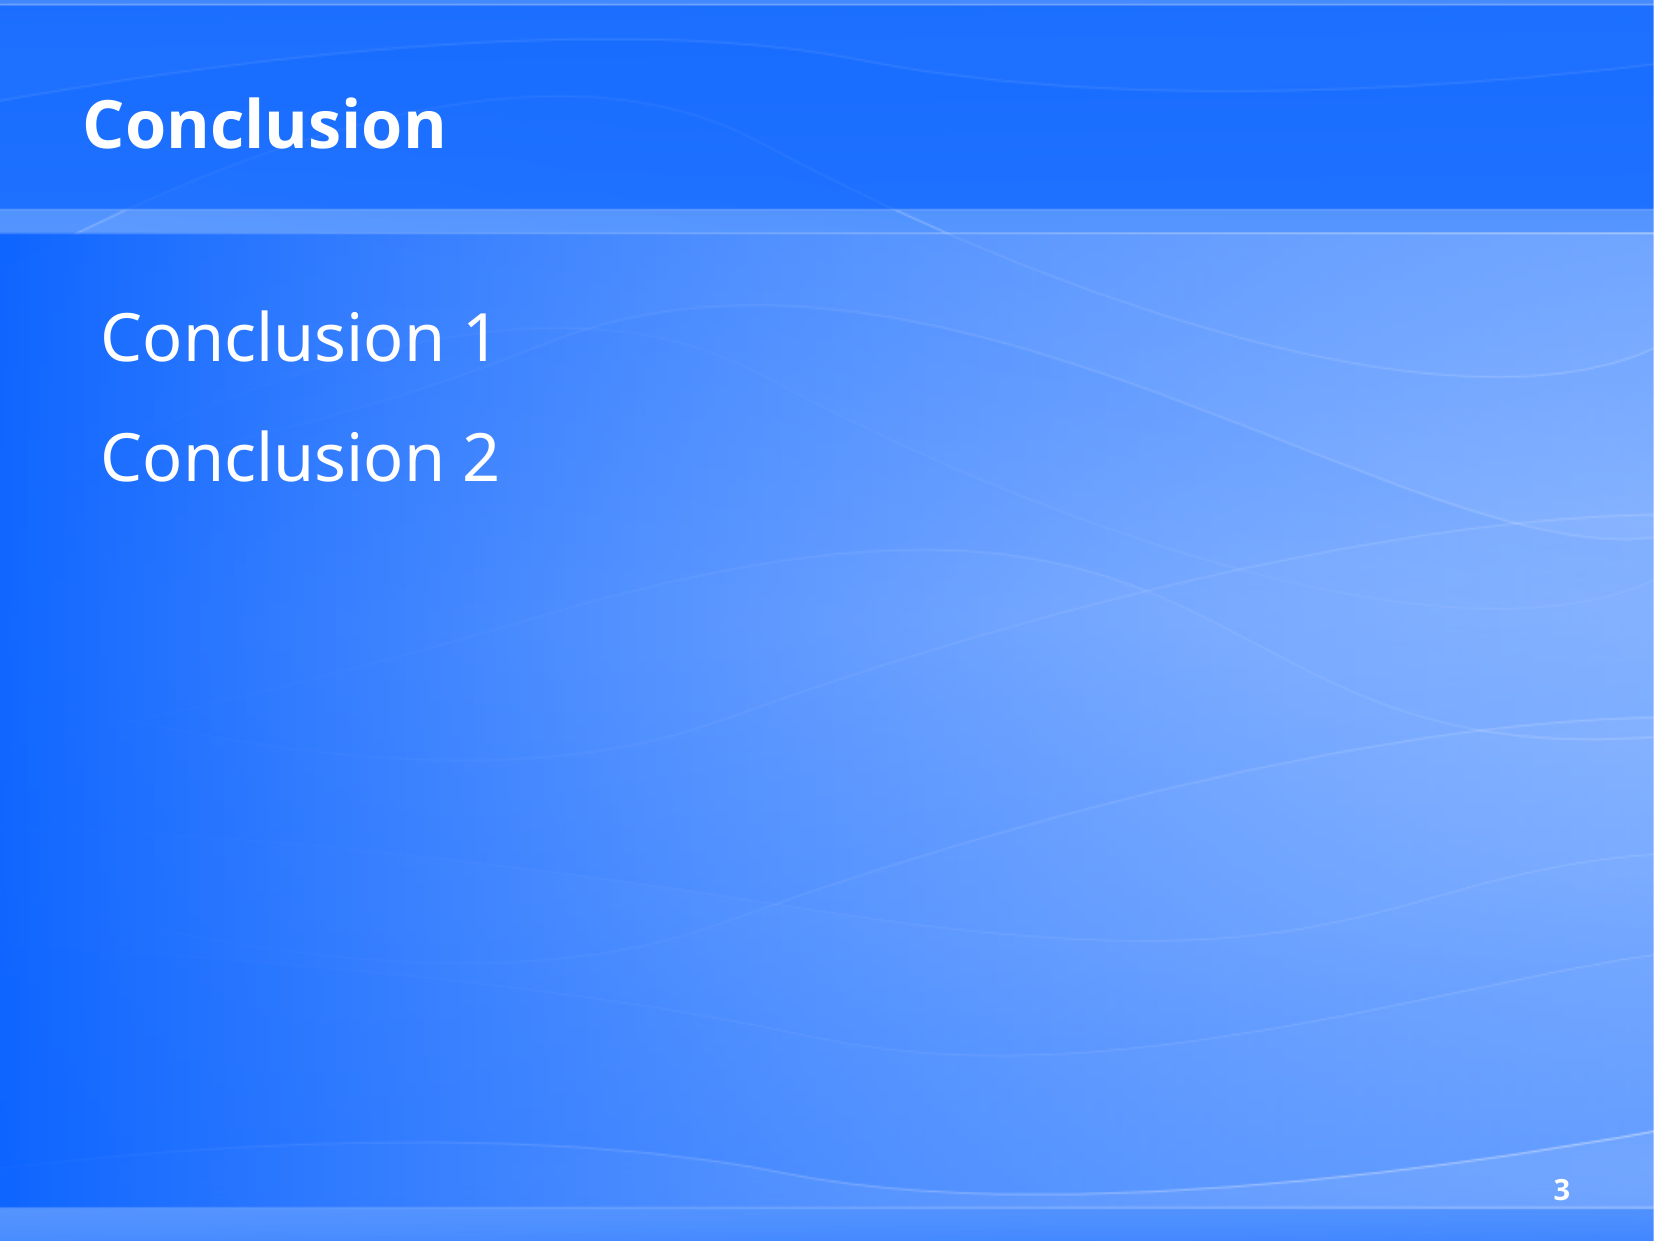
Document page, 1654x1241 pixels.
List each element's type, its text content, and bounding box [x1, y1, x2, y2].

picture [0, 0, 1654, 1241]
list Conclusion 1 Conclusion 2 [82, 290, 1571, 1123]
title Conclusion [23, 8, 1625, 237]
